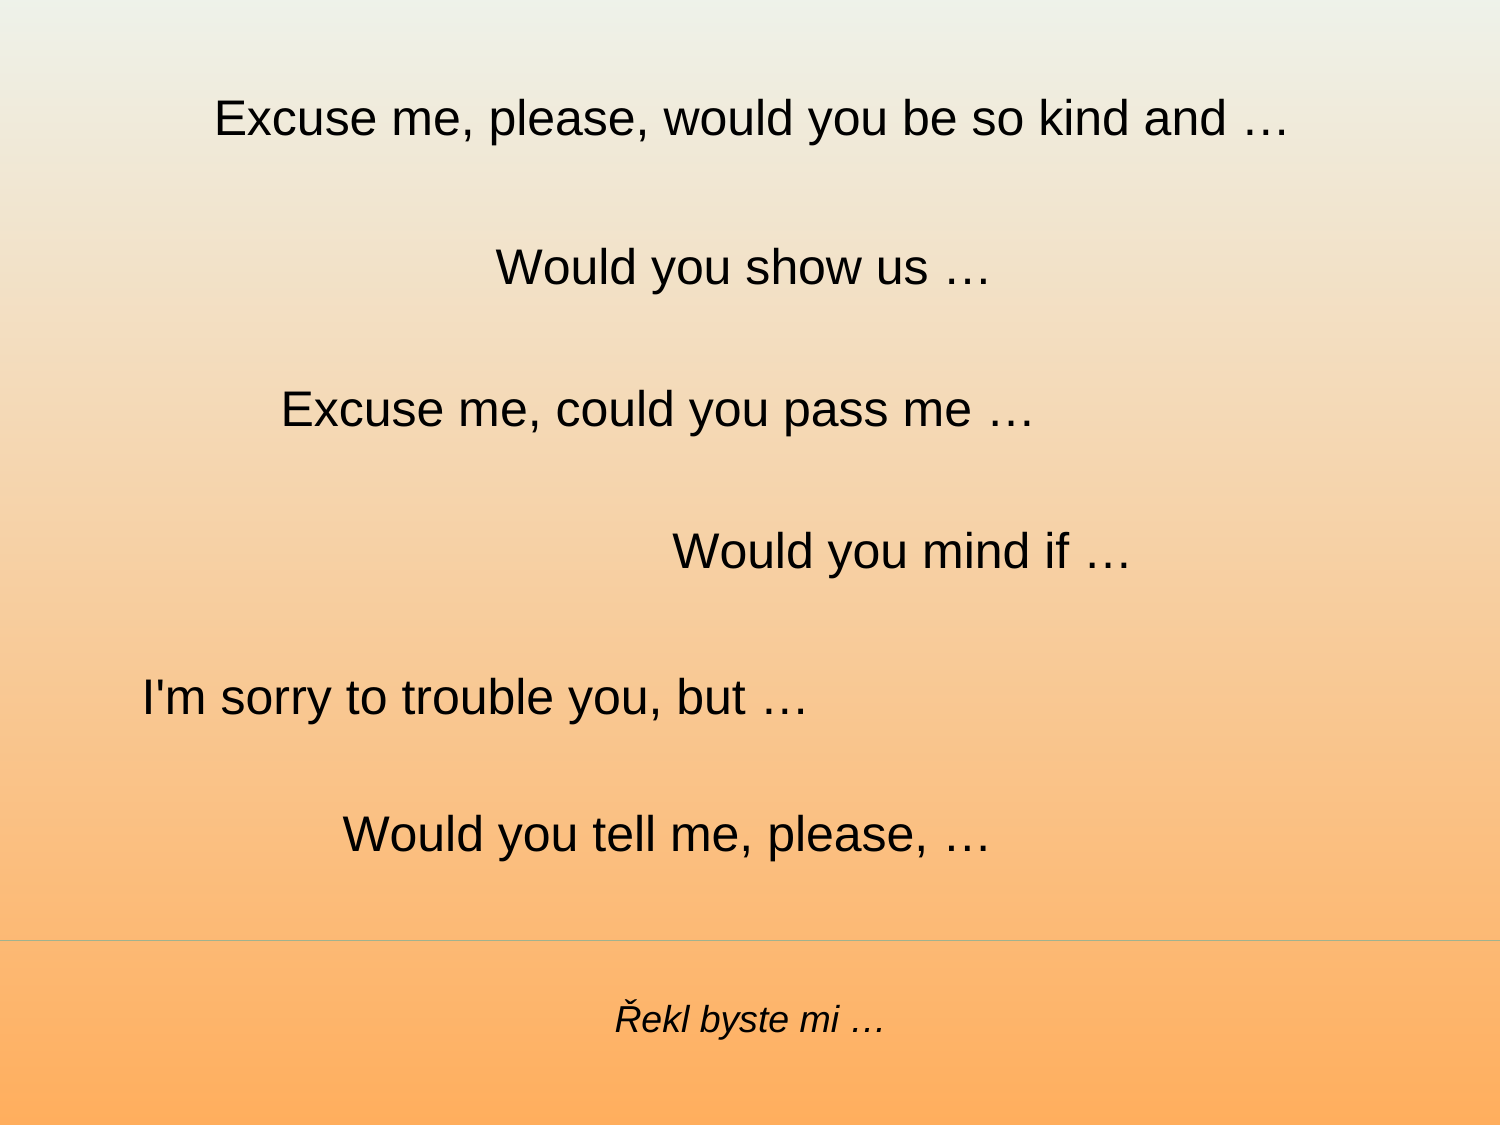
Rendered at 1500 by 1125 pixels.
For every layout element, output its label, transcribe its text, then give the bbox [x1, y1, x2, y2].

text_box Would you tell me, please, … [327, 793, 1008, 870]
text_box Would you mind if … [657, 510, 1149, 586]
text_box Excuse me, please, would you be so kind and … [5, 78, 1500, 154]
text_box I'm sorry to trouble you, but … [126, 656, 826, 733]
text_box Excuse me, could you pass me … [265, 368, 1052, 444]
text_box Would you show us … [480, 227, 1008, 303]
text_box Řekl byste mi … [599, 987, 903, 1049]
